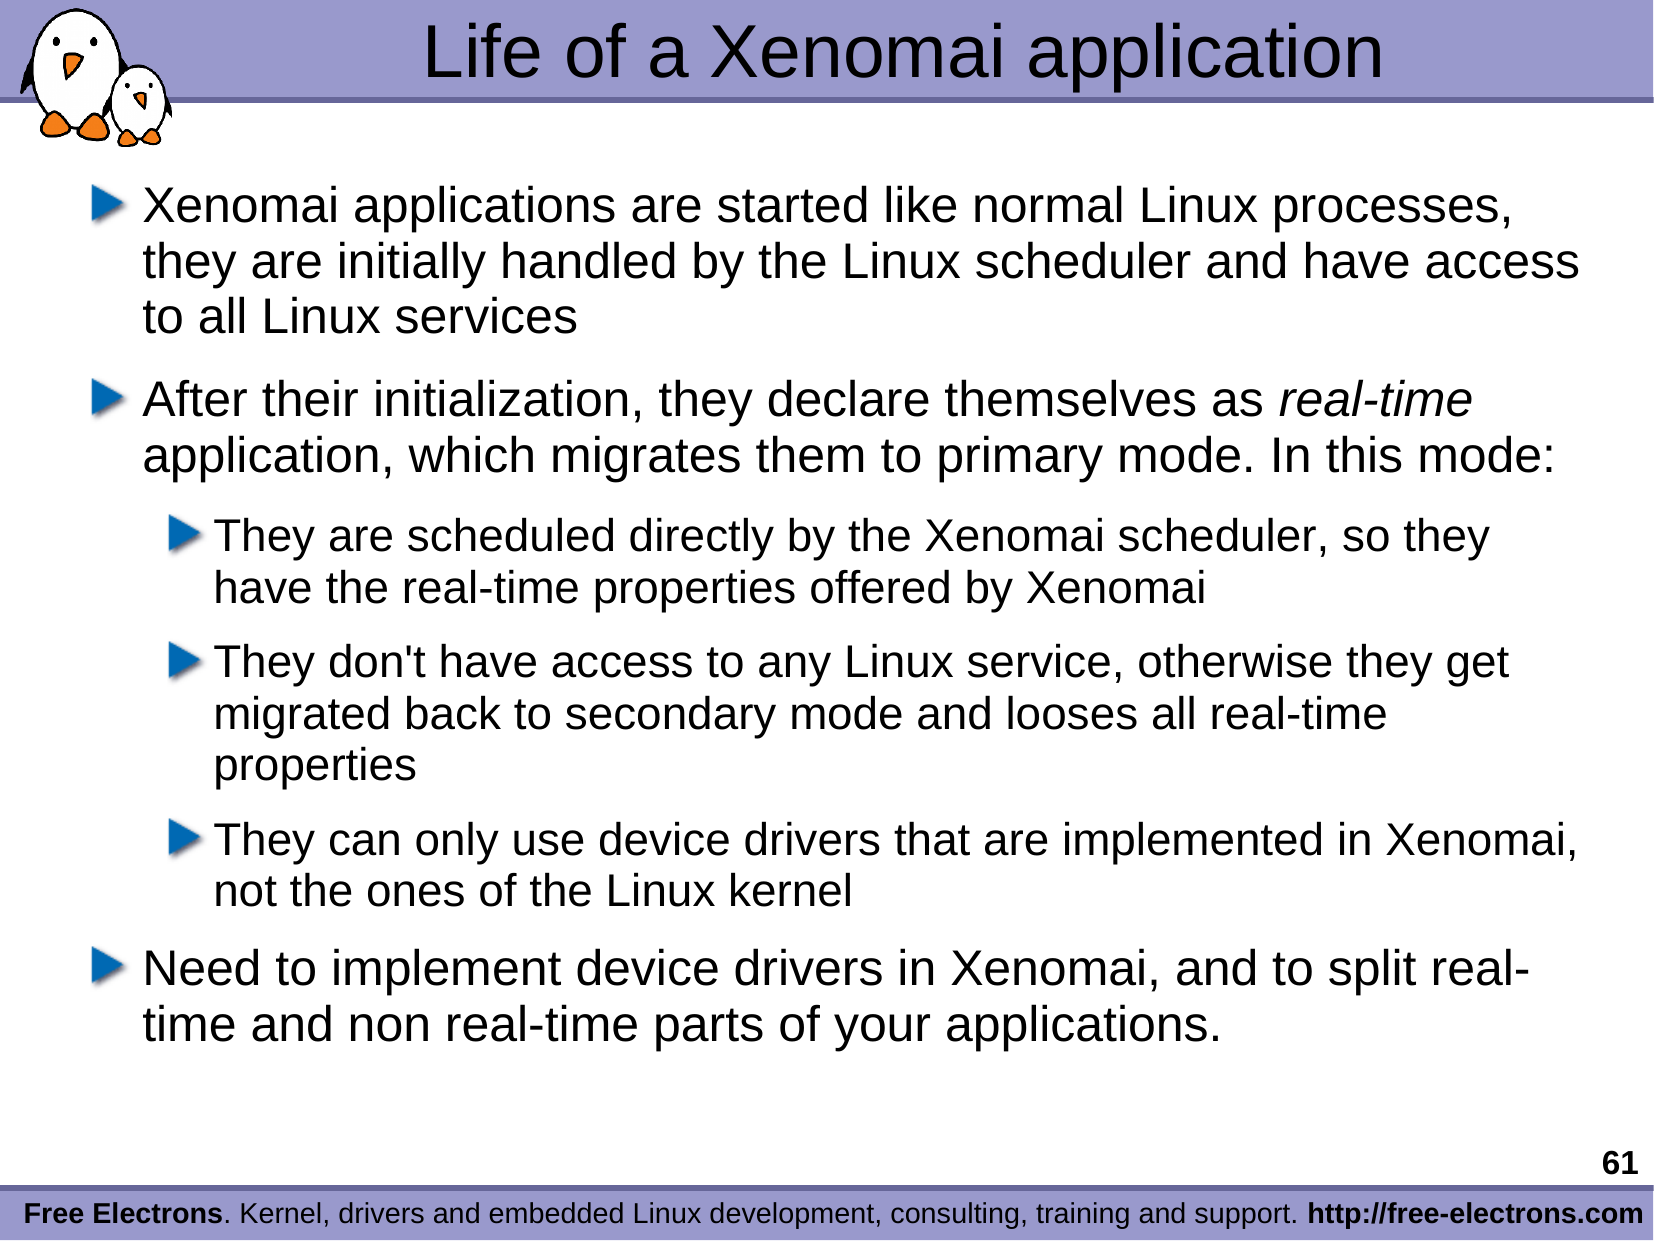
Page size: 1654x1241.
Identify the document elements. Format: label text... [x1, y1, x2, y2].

list Xenomai applications are started like normal Linux processes, they are initially handled by the Linux scheduler and have access to all Linux services After their initialization, they declare themselves as real-time application, which migrates them to primary mode. In this mode: They are scheduled directly by the Xenomai scheduler, so they have the real-time properties offered by Xenomai They don't have access to any Linux service, otherwise they get migrated back to secondary mode and looses all real-time properties They can only use device drivers that are implemented in Xenomai, not the ones of the Linux kernel Need to implement device drivers in Xenomai, and to split real-time and non real-time parts of your applications. [71, 177, 1595, 1137]
picture [20, 8, 172, 147]
title Life of a Xenomai application [178, 4, 1631, 98]
